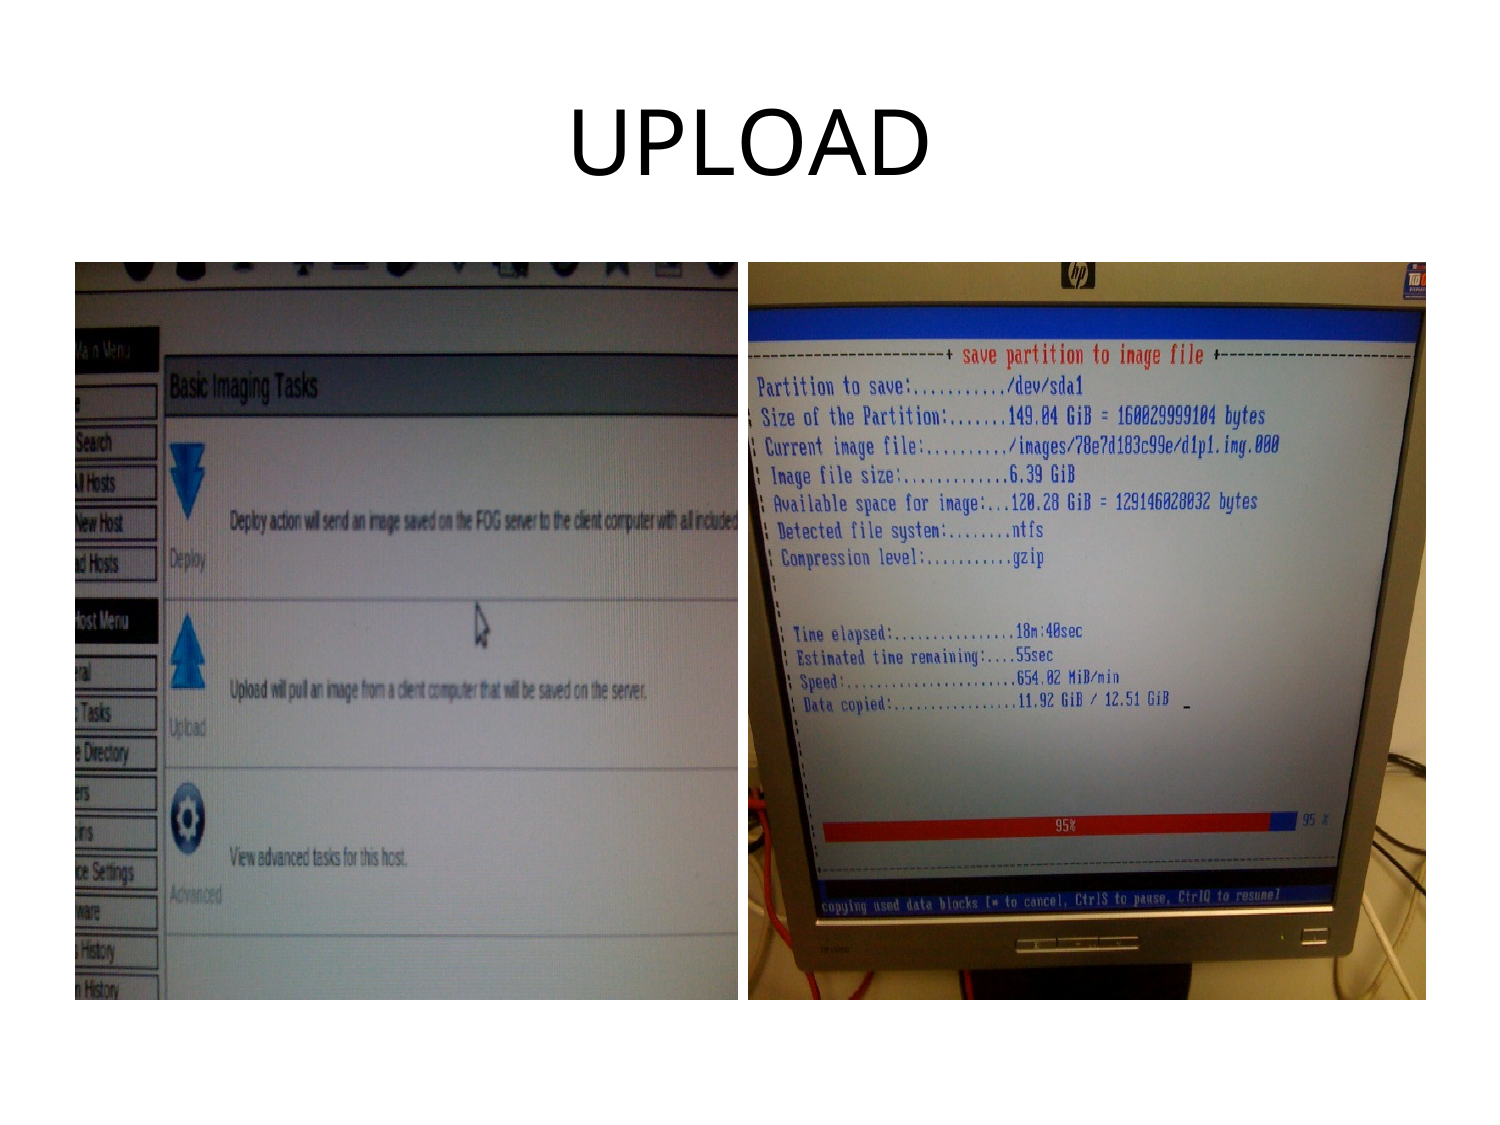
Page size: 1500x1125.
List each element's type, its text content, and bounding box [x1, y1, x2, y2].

text_box [75, 262, 738, 1001]
title UPLOAD [75, 45, 1426, 233]
text_box [748, 262, 1426, 1001]
